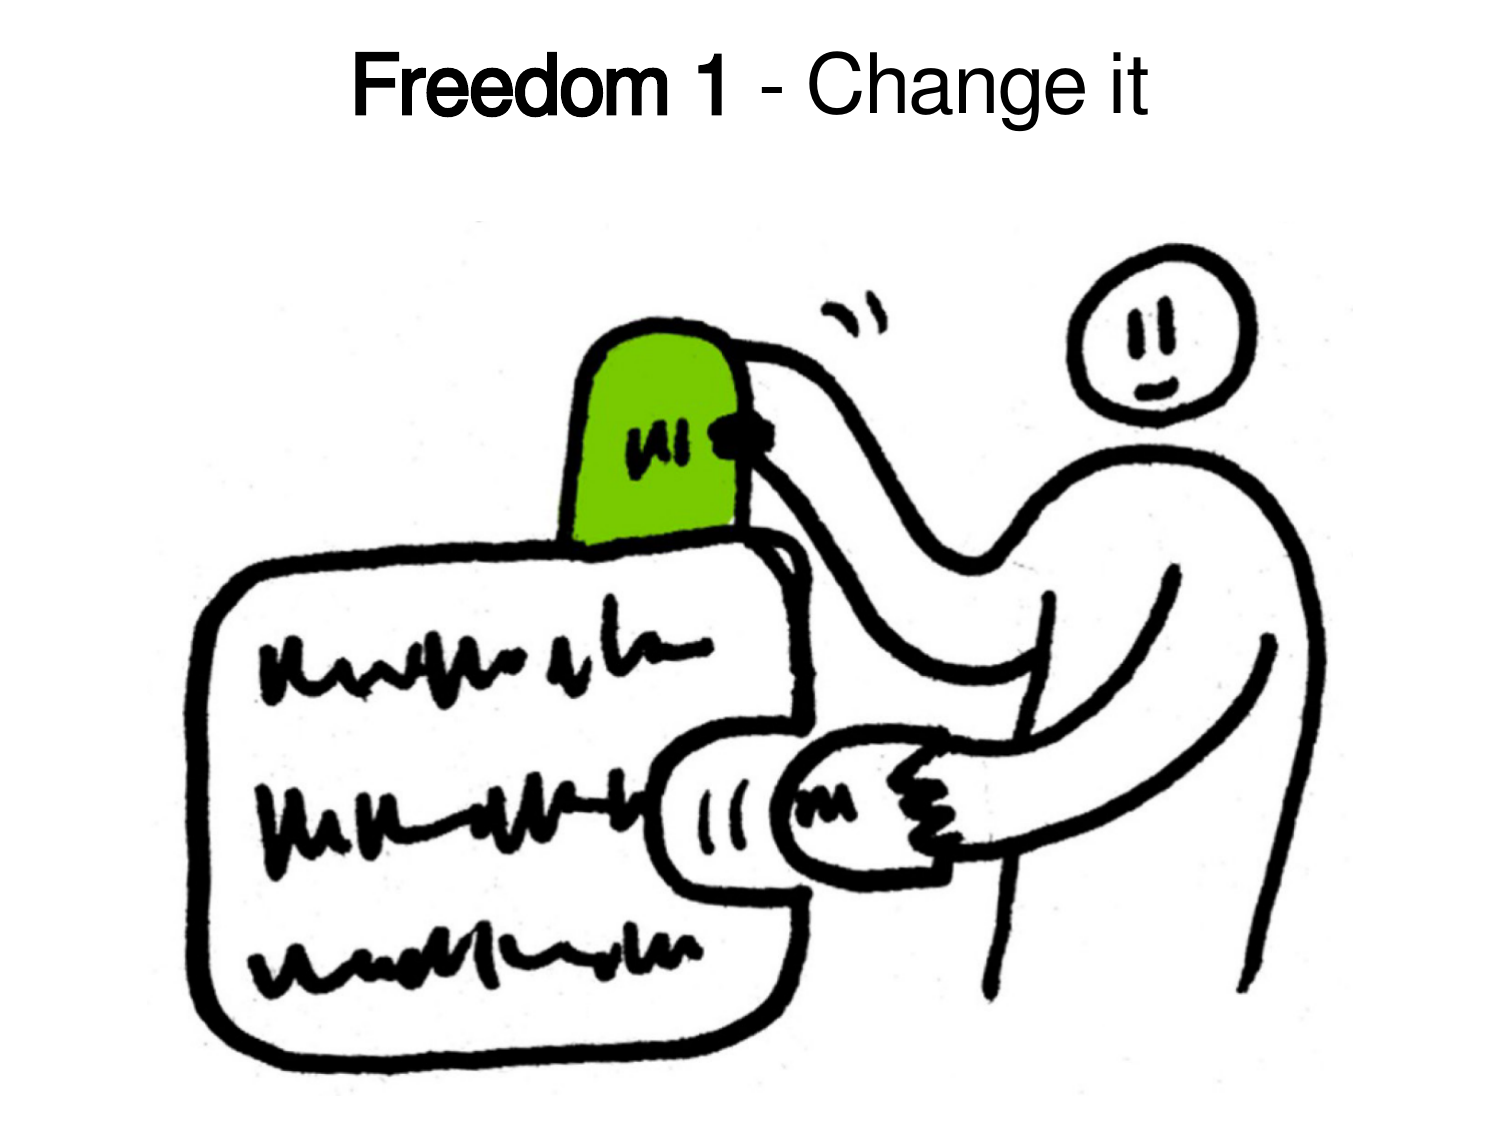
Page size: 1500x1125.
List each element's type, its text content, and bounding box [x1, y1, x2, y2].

text_box Freedom 1 - Change it [90, 30, 1411, 198]
picture [147, 221, 1353, 1096]
